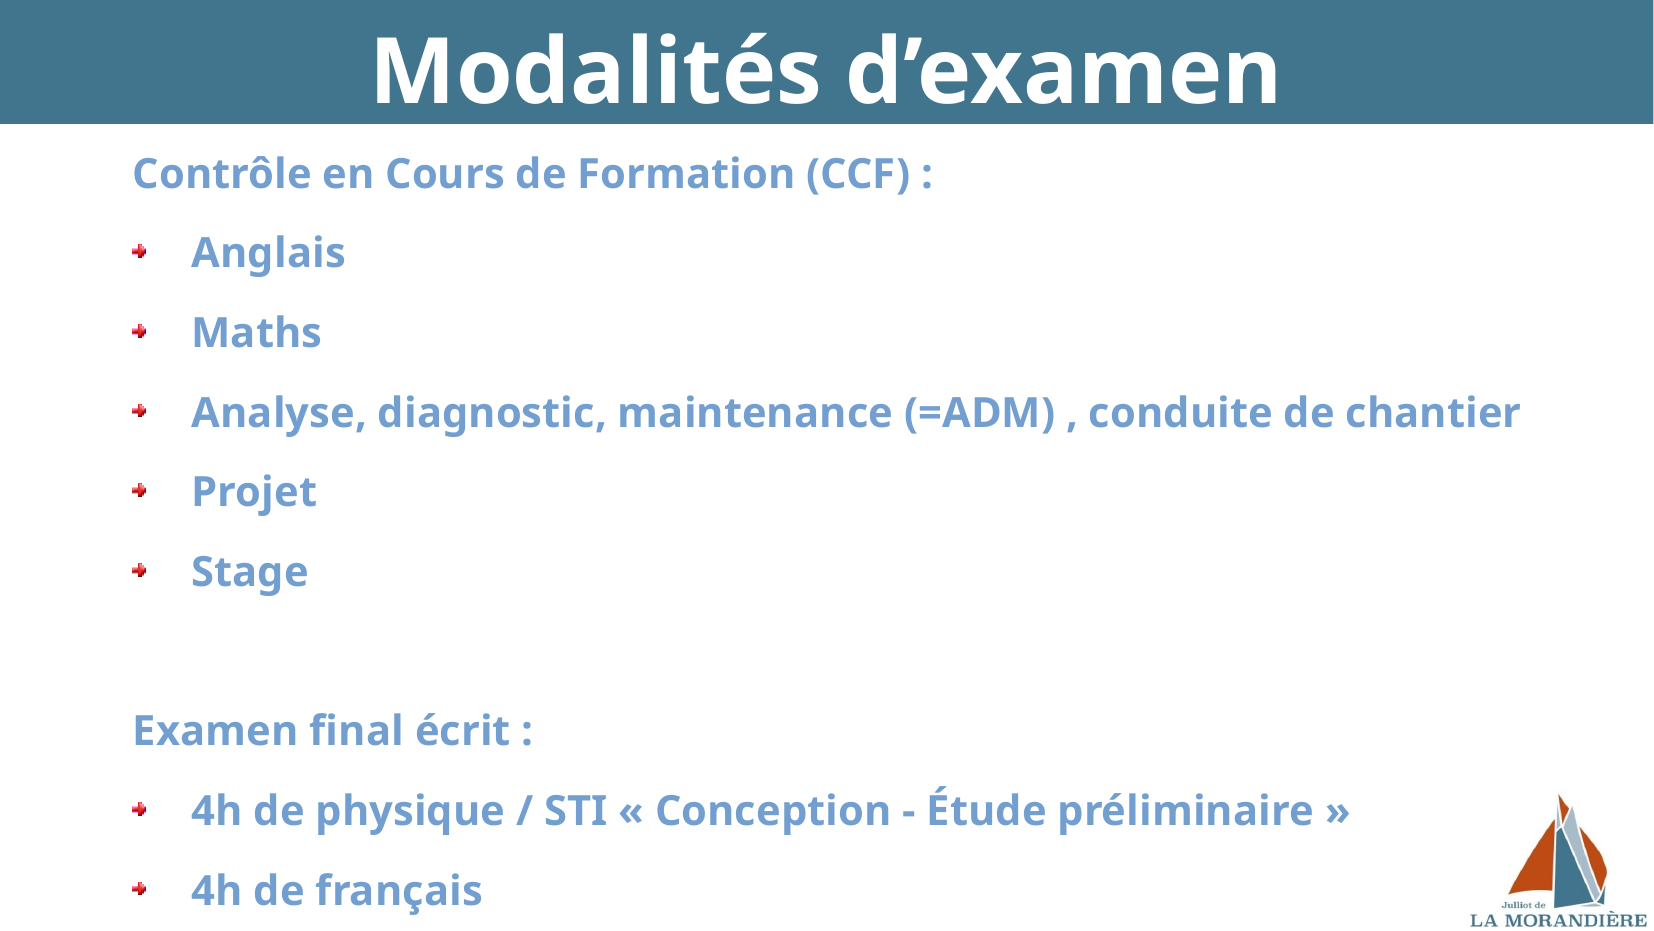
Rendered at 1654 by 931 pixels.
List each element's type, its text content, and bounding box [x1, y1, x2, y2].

title Modalités d’examen [0, 0, 1654, 124]
picture [132, 483, 146, 497]
picture [132, 404, 146, 417]
picture [132, 324, 146, 338]
picture [1464, 789, 1650, 930]
text_box Contrôle en Cours de Formation (CCF) : Anglais Maths Analyse, diagnostic, maintenance (=ADM) , conduite de chantier Projet Stage Examen final écrit : 4h de physique / STI « Conception - Étude préliminaire » 4h de français [58, 133, 1642, 931]
picture [132, 882, 146, 895]
picture [132, 802, 146, 816]
picture [132, 563, 146, 577]
picture [132, 244, 146, 258]
